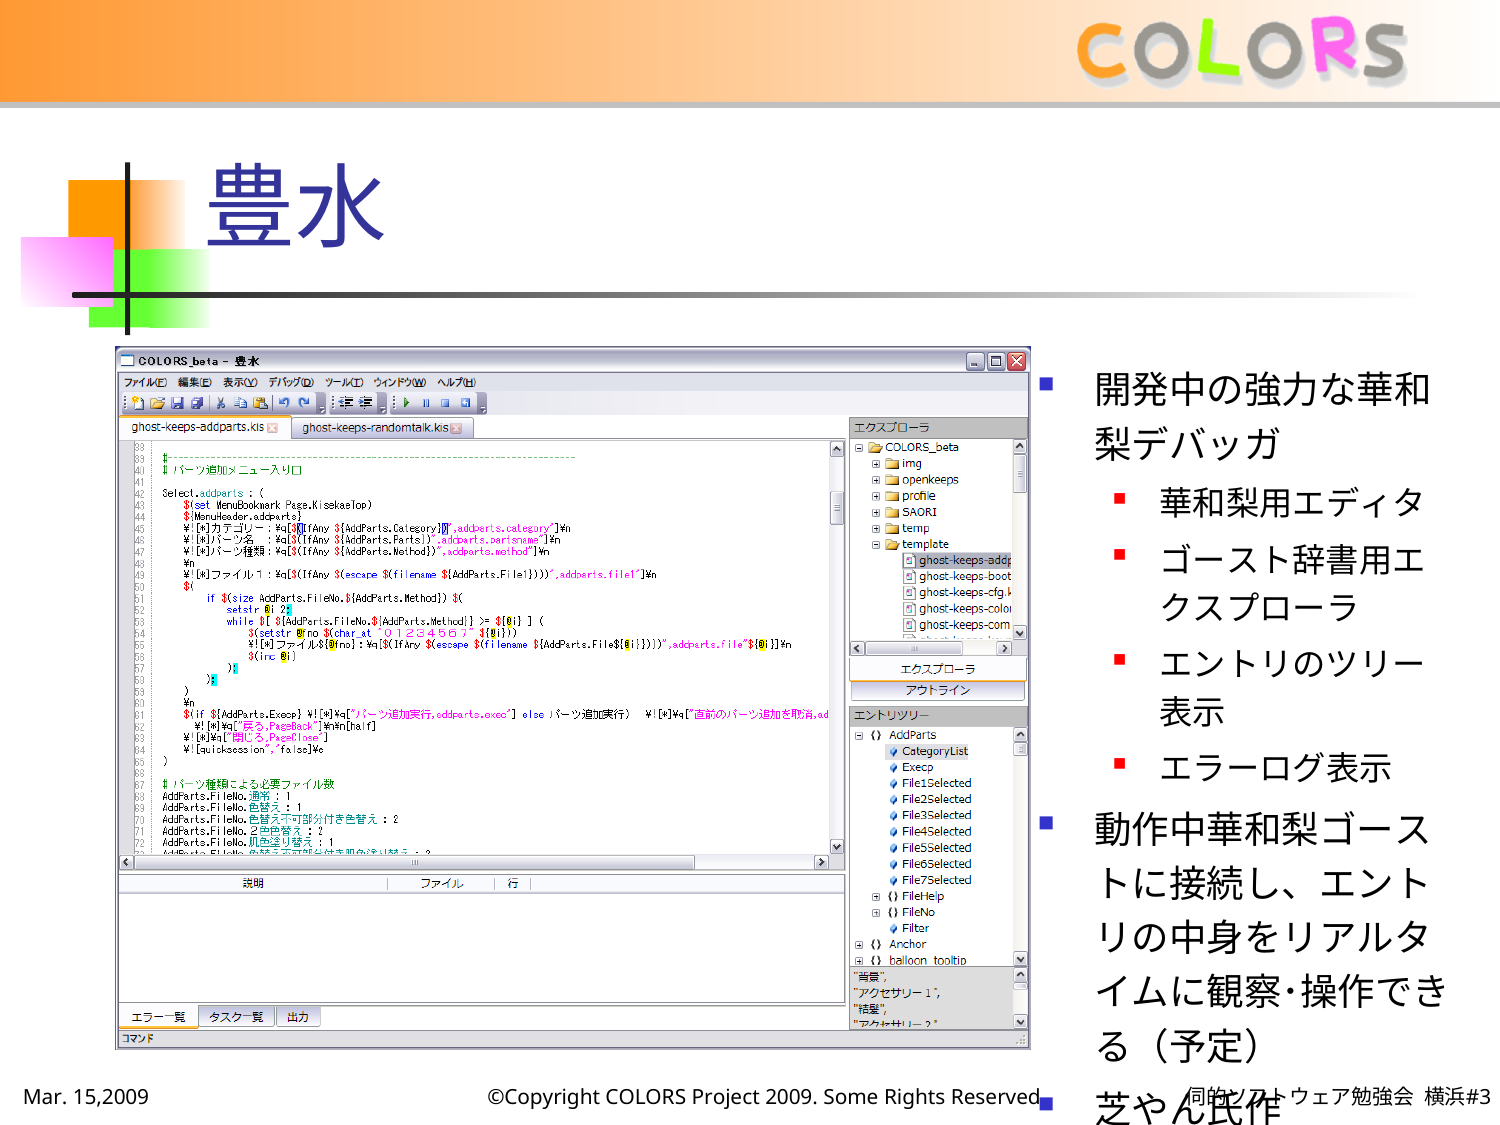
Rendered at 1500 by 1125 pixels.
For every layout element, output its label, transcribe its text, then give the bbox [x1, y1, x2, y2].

title 豊水 [188, 35, 1468, 276]
picture [115, 346, 1031, 1050]
list 開発中の強力な華和梨デバッガ 華和梨用エディタ ゴースト辞書用エクスプローラ エントリのツリー表示 エラーログ表示 動作中華和梨ゴーストに接続し、エントリの中身をリアルタイムに観察･操作できる（予定） 芝やん氏作 サイトへのリンク [1031, 352, 1471, 1028]
